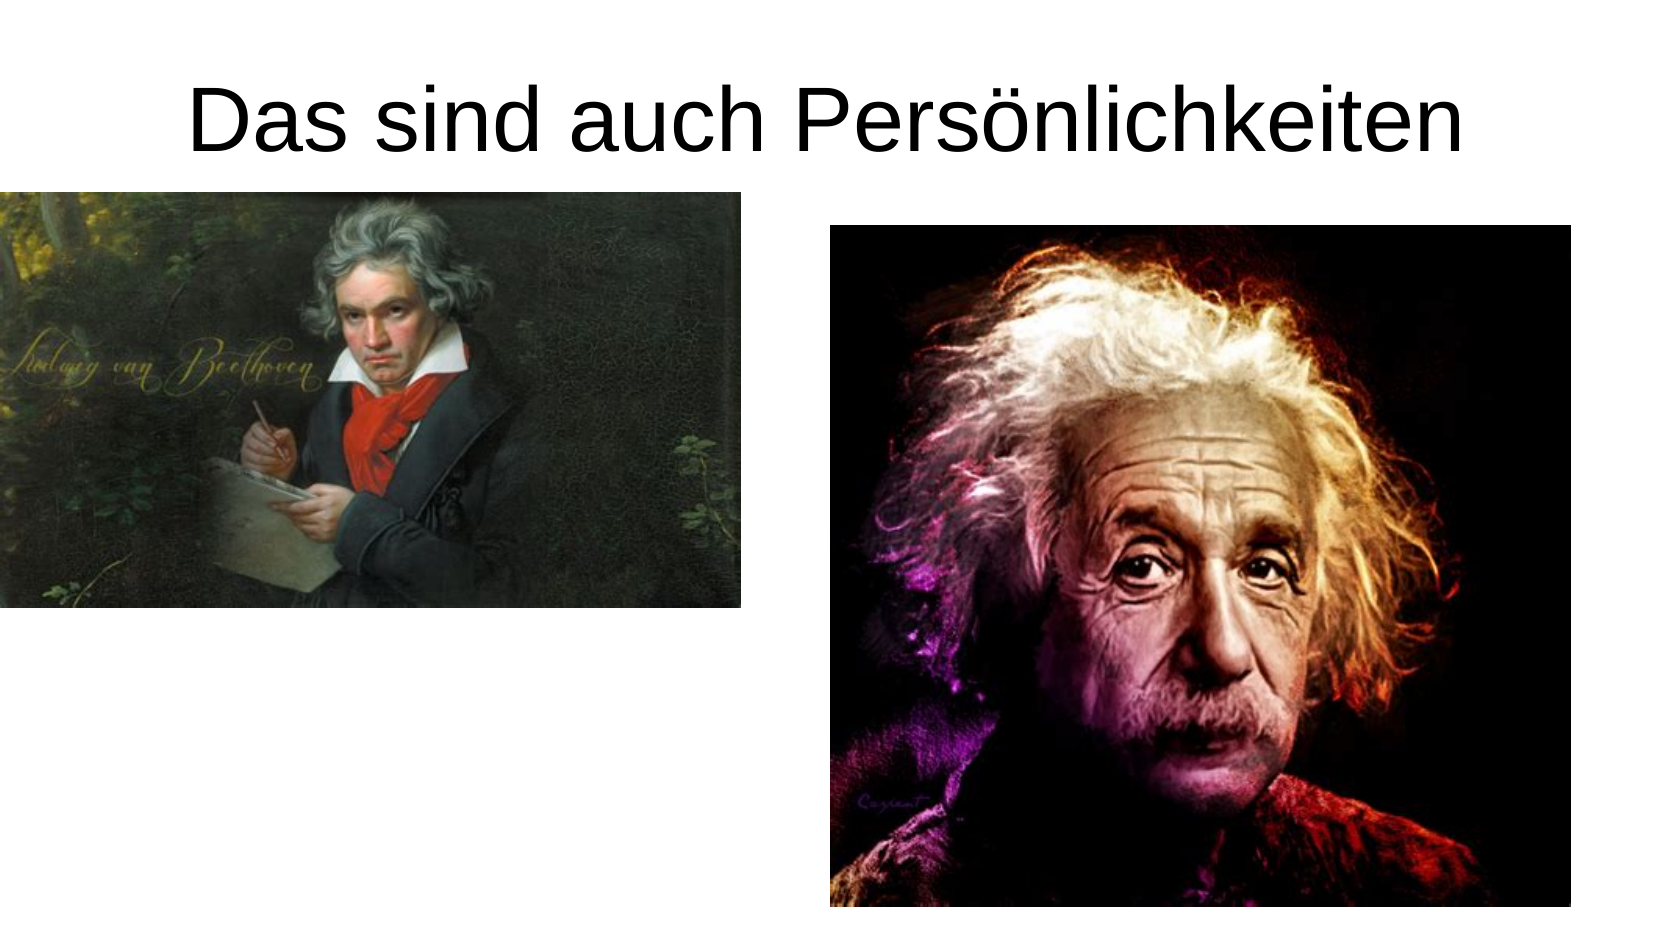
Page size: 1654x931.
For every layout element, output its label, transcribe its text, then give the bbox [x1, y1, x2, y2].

title Das sind auch Persönlichkeiten [82, 37, 1571, 193]
picture [0, 192, 741, 608]
picture [830, 225, 1571, 907]
